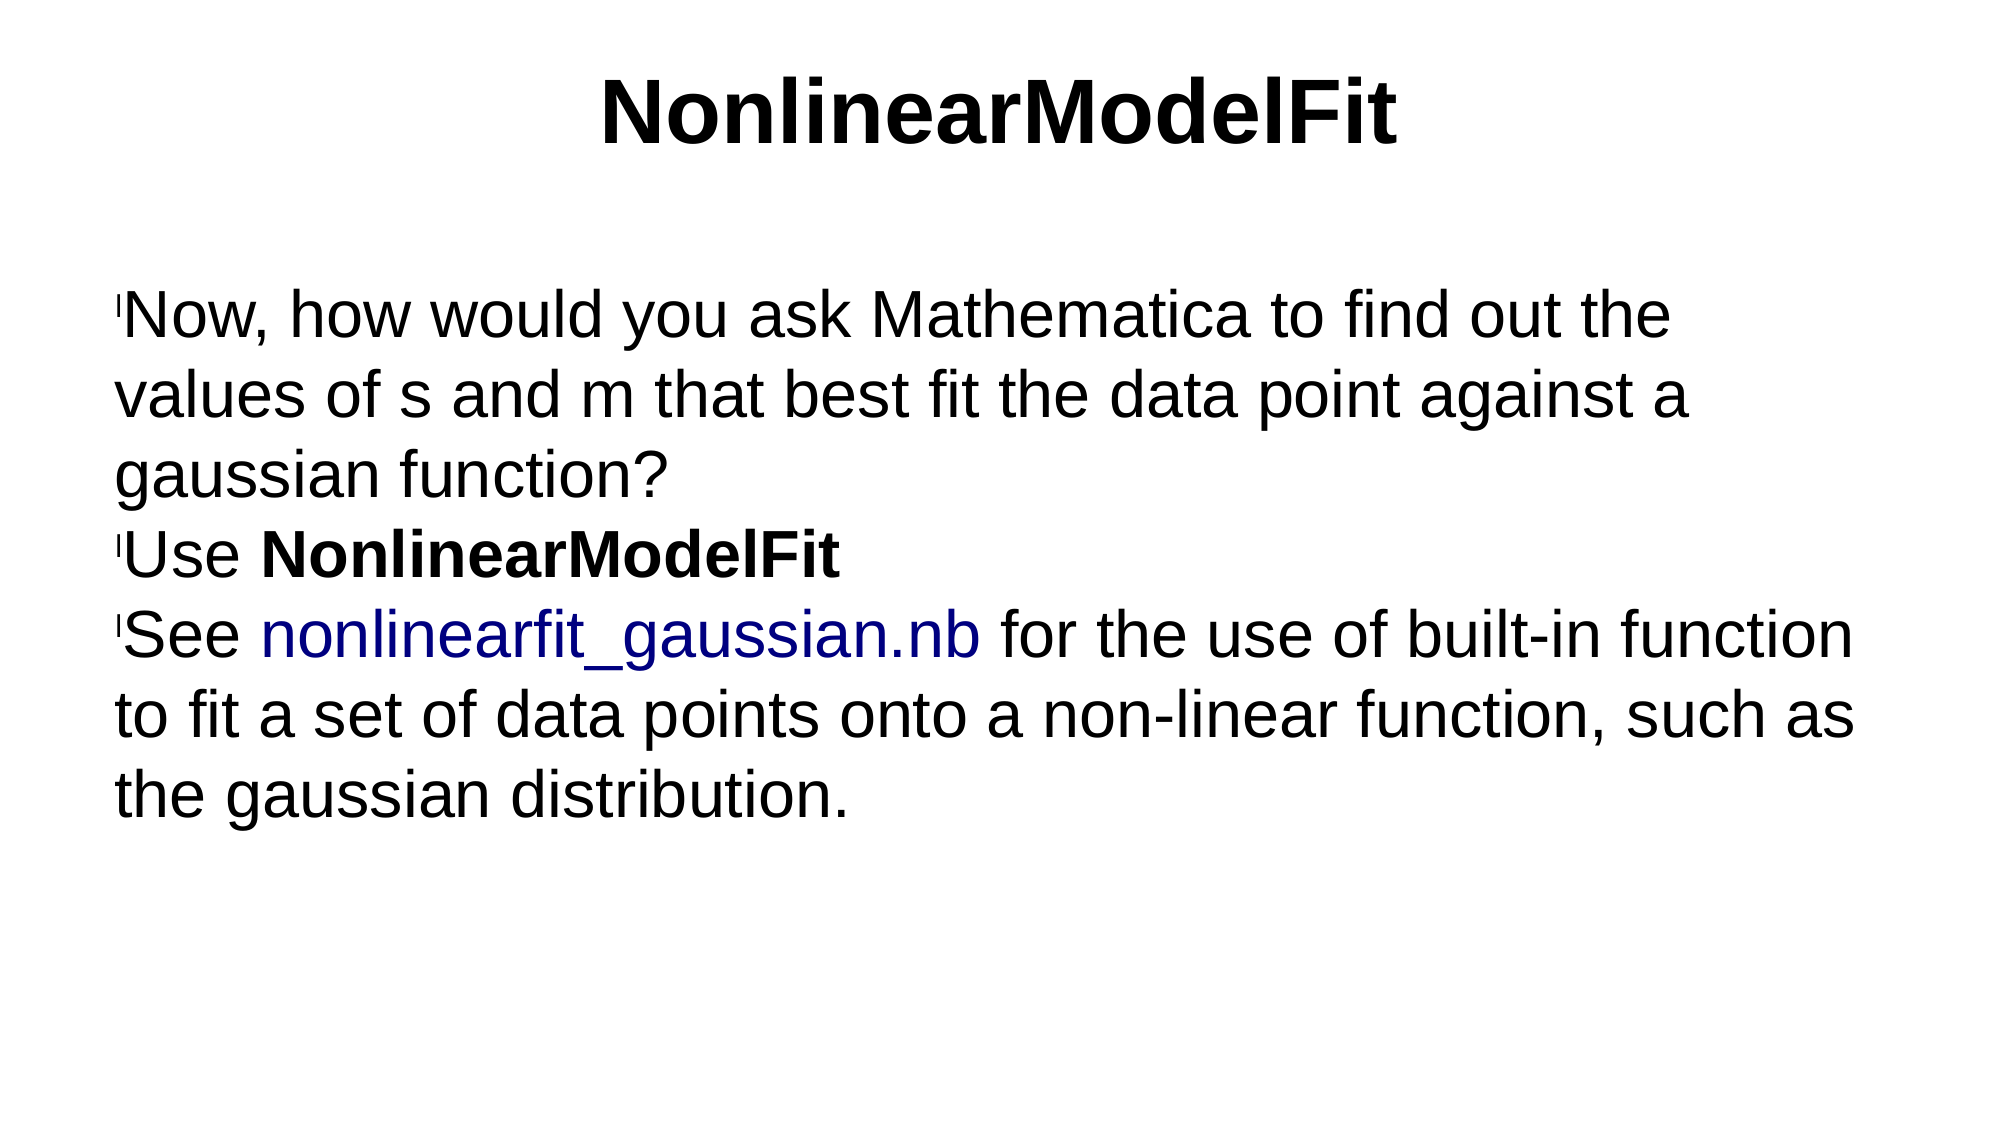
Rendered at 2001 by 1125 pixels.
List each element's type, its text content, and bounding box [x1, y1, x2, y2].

text_box Now, how would you ask Mathematica to find out the values of s and m that best fit the data point against a gaussian function? Use NonlinearModelFit See nonlinearfit_gaussian.nb for the use of built-in function to fit a set of data points onto a non-linear function, such as the gaussian distribution. [99, 263, 1900, 916]
text_box NonlinearModelFit [99, 44, 1900, 233]
